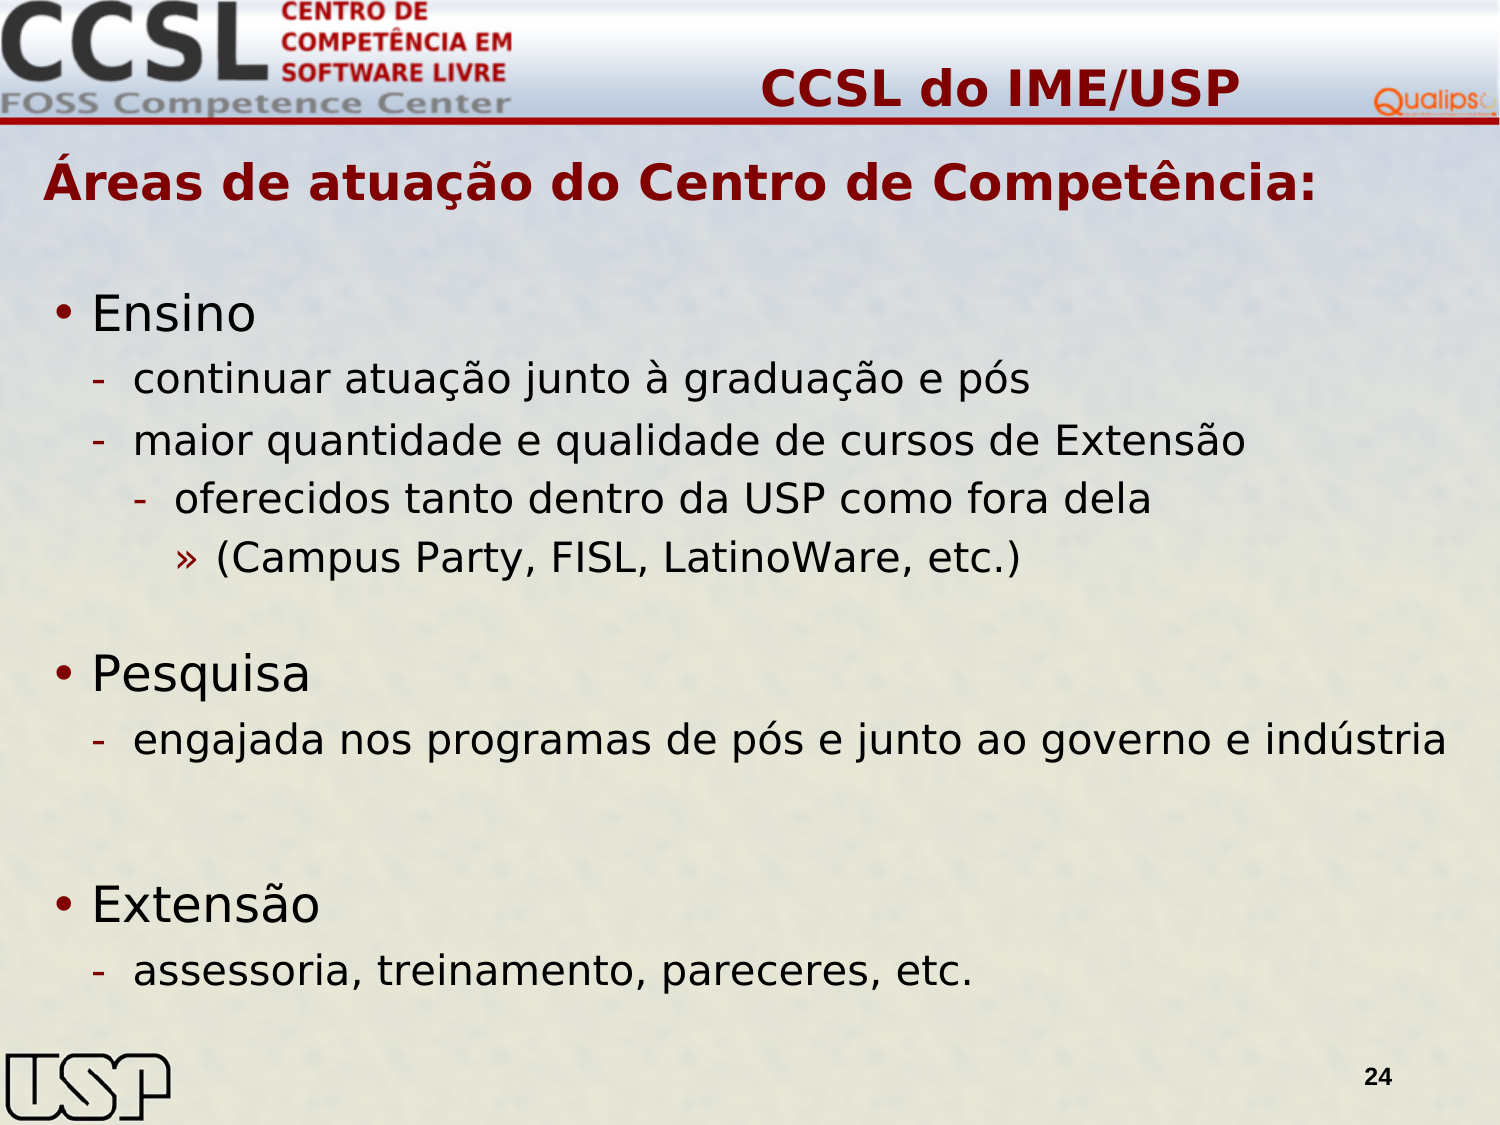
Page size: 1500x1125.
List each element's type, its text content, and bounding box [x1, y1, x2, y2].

title CCSL do IME/USP [501, 7, 1500, 170]
list Áreas de atuação do Centro de Competência: Ensino continuar atuação junto à graduação e pós maior quantidade e qualidade de cursos de Extensão oferecidos tanto dentro da USP como fora dela (Campus Party, FISL, LatinoWare, etc.) Pesquisa engajada nos programas de pós e junto ao governo e indústria Extensão assessoria, treinamento, pareceres, etc. [8, 153, 1477, 1084]
picture [0, 0, 1500, 1125]
